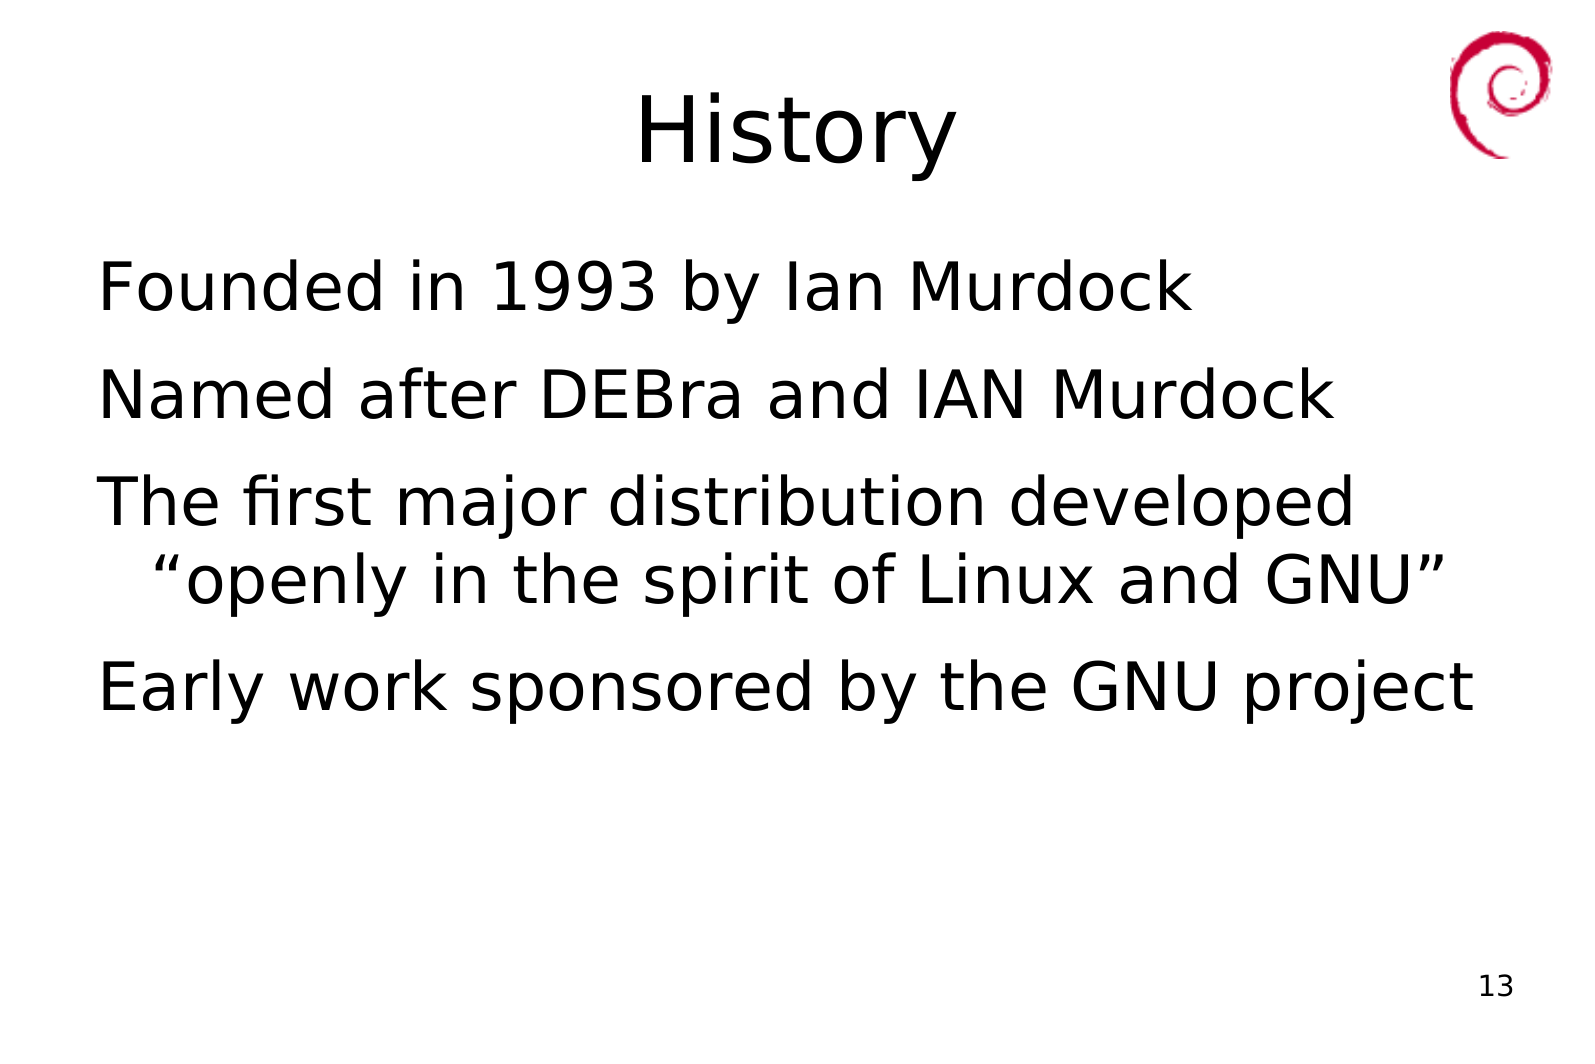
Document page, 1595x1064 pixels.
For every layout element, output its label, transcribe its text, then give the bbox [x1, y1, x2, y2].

title History [79, 42, 1515, 221]
picture [1450, 31, 1555, 159]
list Founded in 1993 by Ian Murdock Named after DEBra and IAN Murdock The first major distribution developed “openly in the spirit of Linux and GNU” Early work sponsored by the GNU project [79, 248, 1515, 951]
